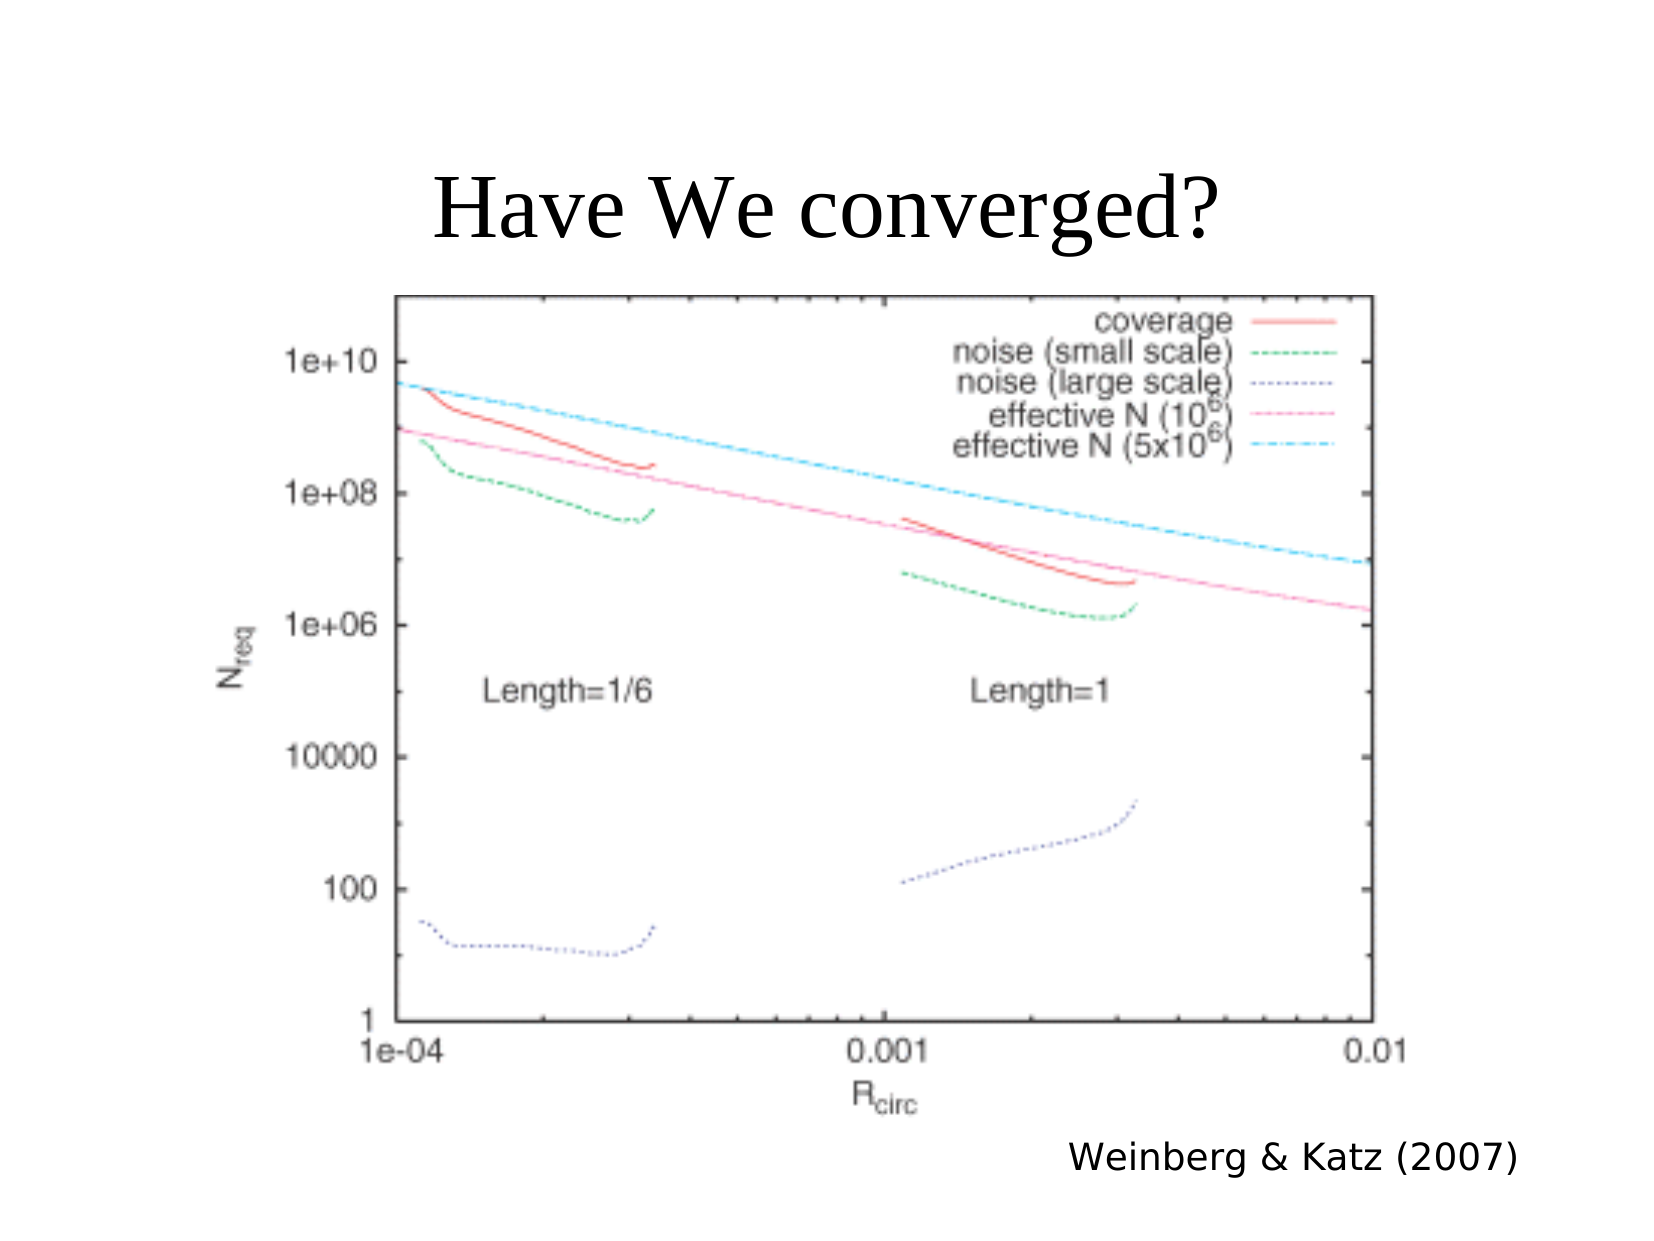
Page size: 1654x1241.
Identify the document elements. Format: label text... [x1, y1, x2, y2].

text_box Weinberg & Katz (2007) [1053, 1128, 1526, 1188]
picture [211, 295, 1411, 1121]
title Have We converged? [121, 110, 1534, 303]
